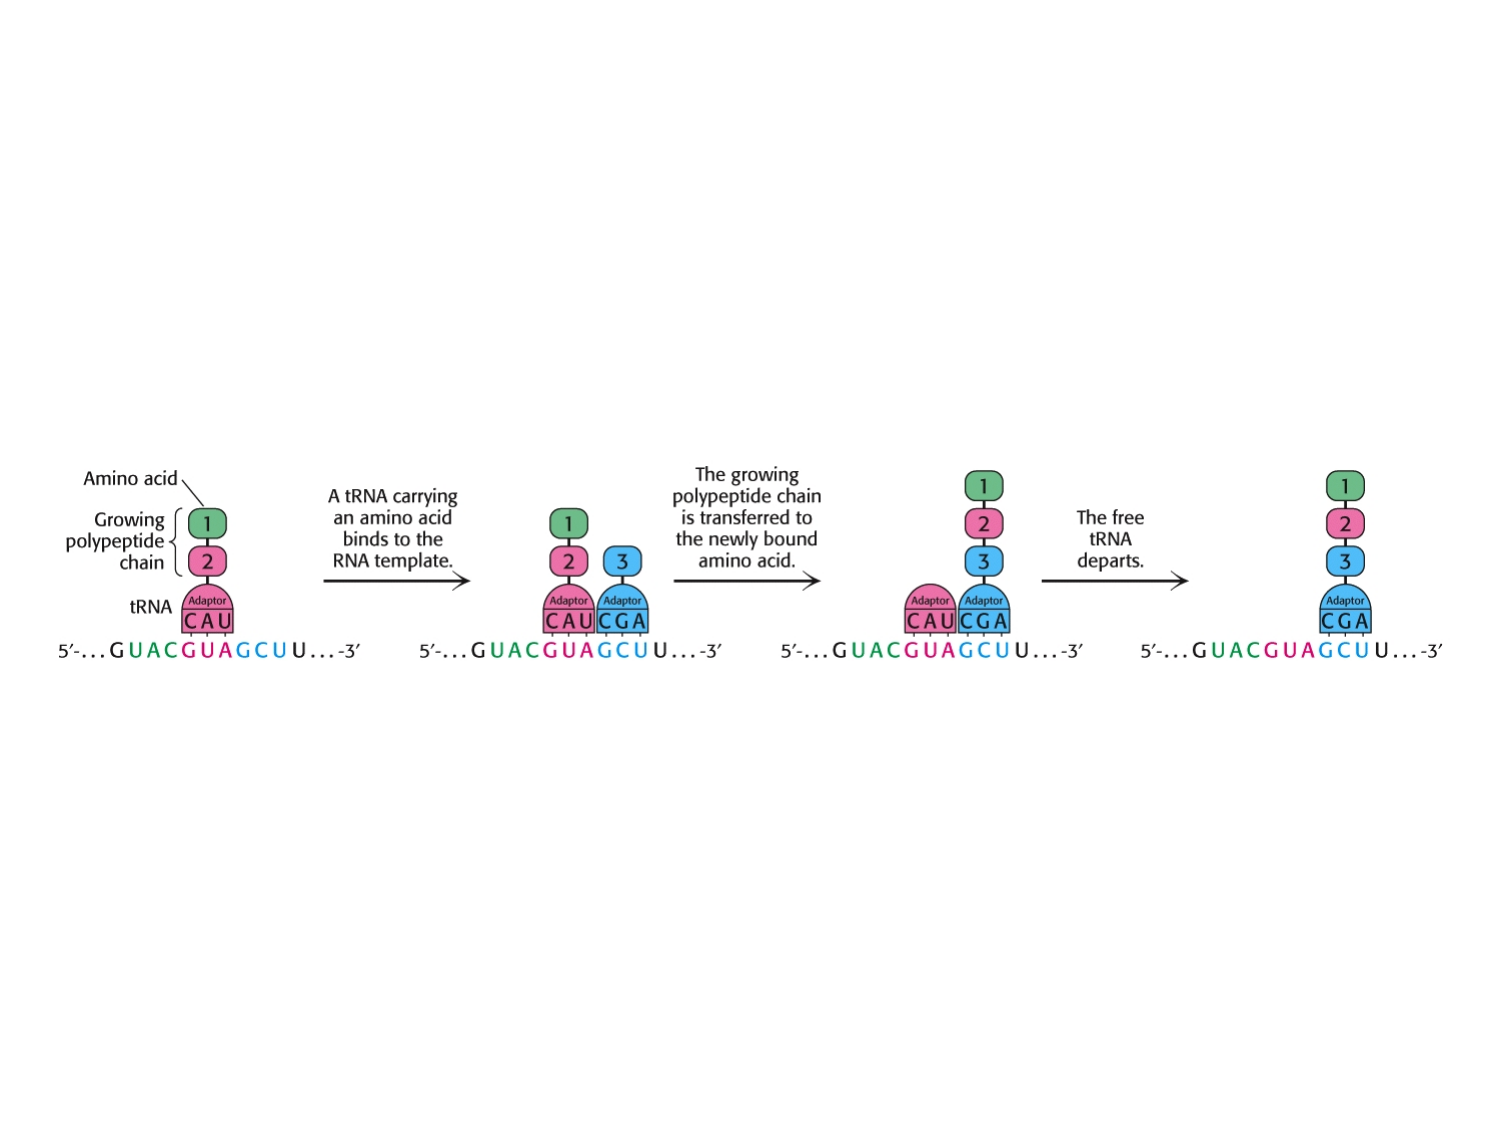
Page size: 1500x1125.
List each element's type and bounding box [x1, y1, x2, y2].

picture [49, 452, 1450, 673]
